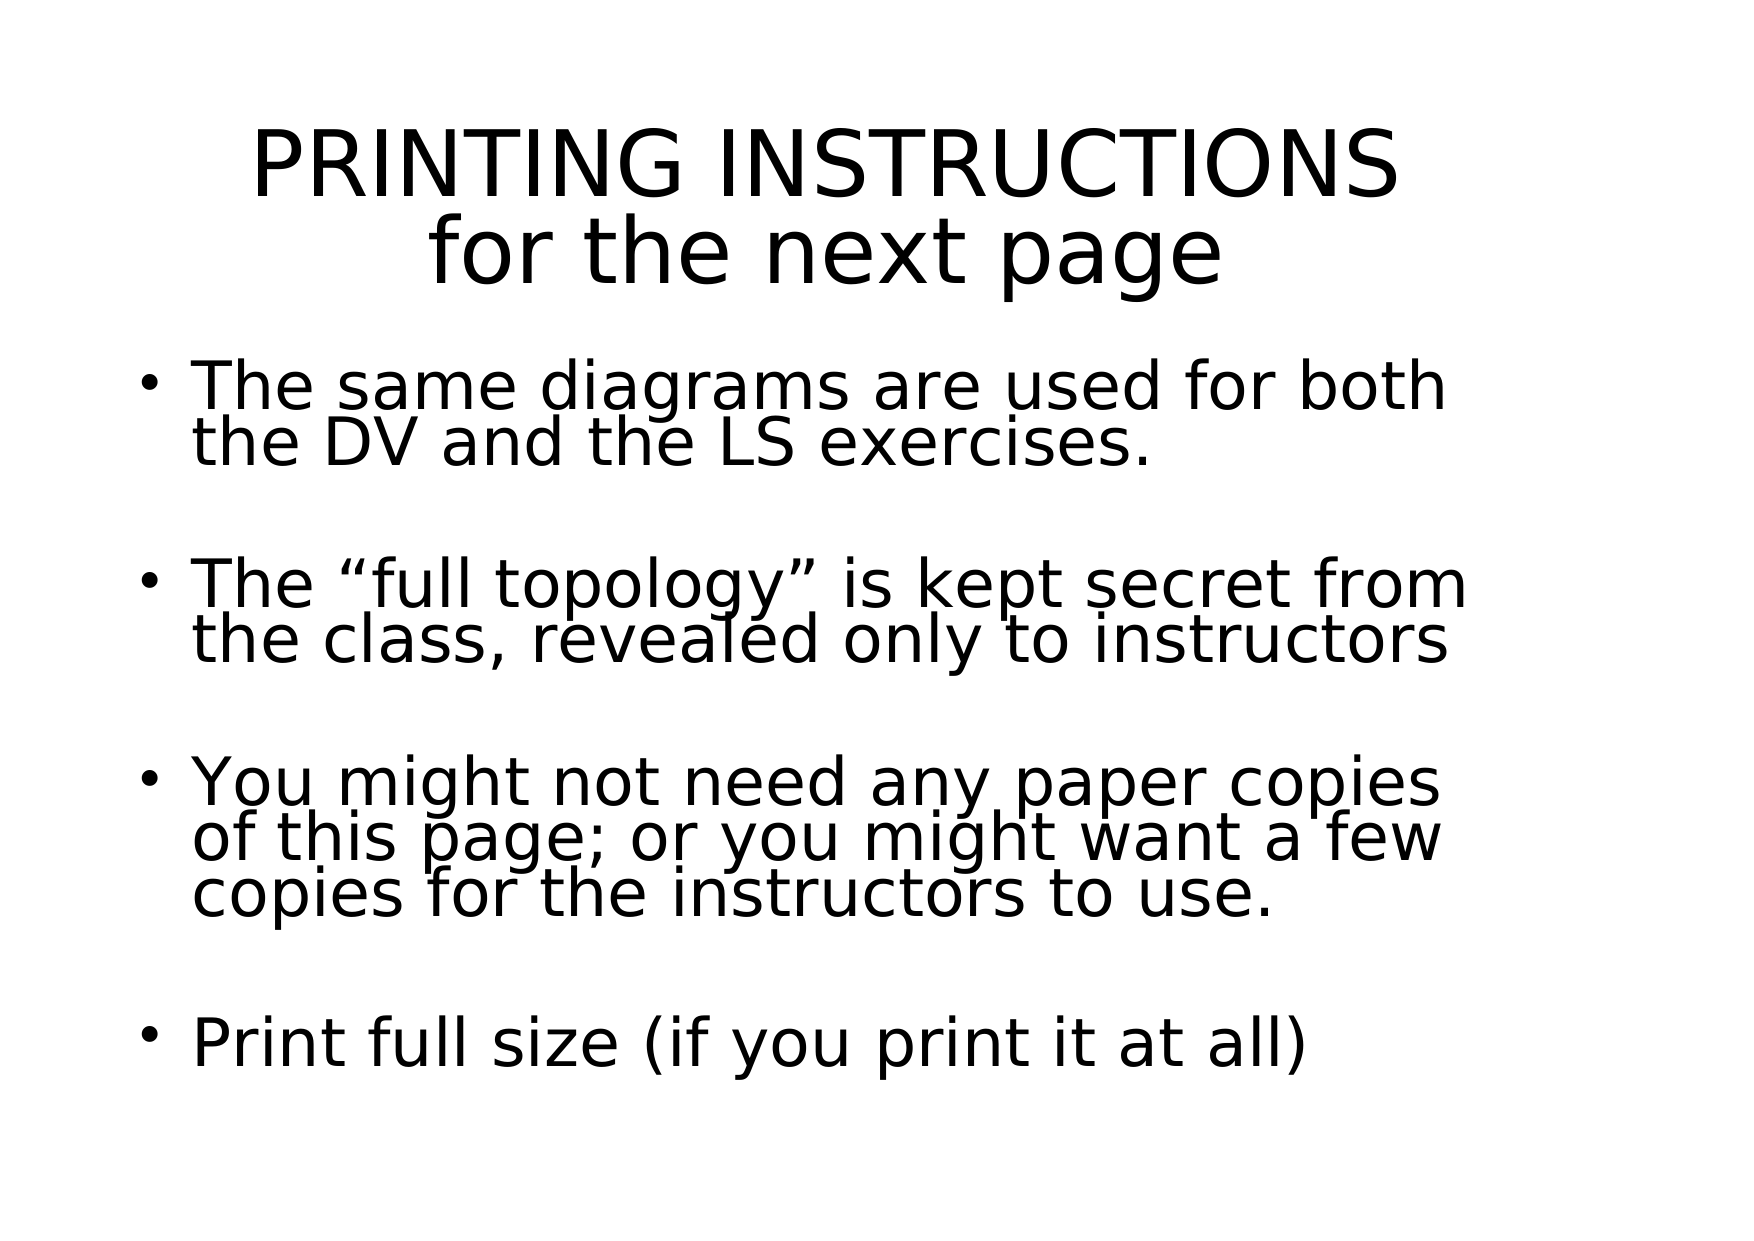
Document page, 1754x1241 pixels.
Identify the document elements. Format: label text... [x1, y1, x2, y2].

title PRINTING INSTRUCTIONS for the next page [123, 109, 1530, 318]
list The same diagrams are used for both the DV and the LS exercises. The “full topology” is kept secret from the class, revealed only to instructors You might not need any paper copies of this page; or you might want a few copies for the instructors to use. Print full size (if you print it at all)‏ [123, 357, 1530, 1135]
